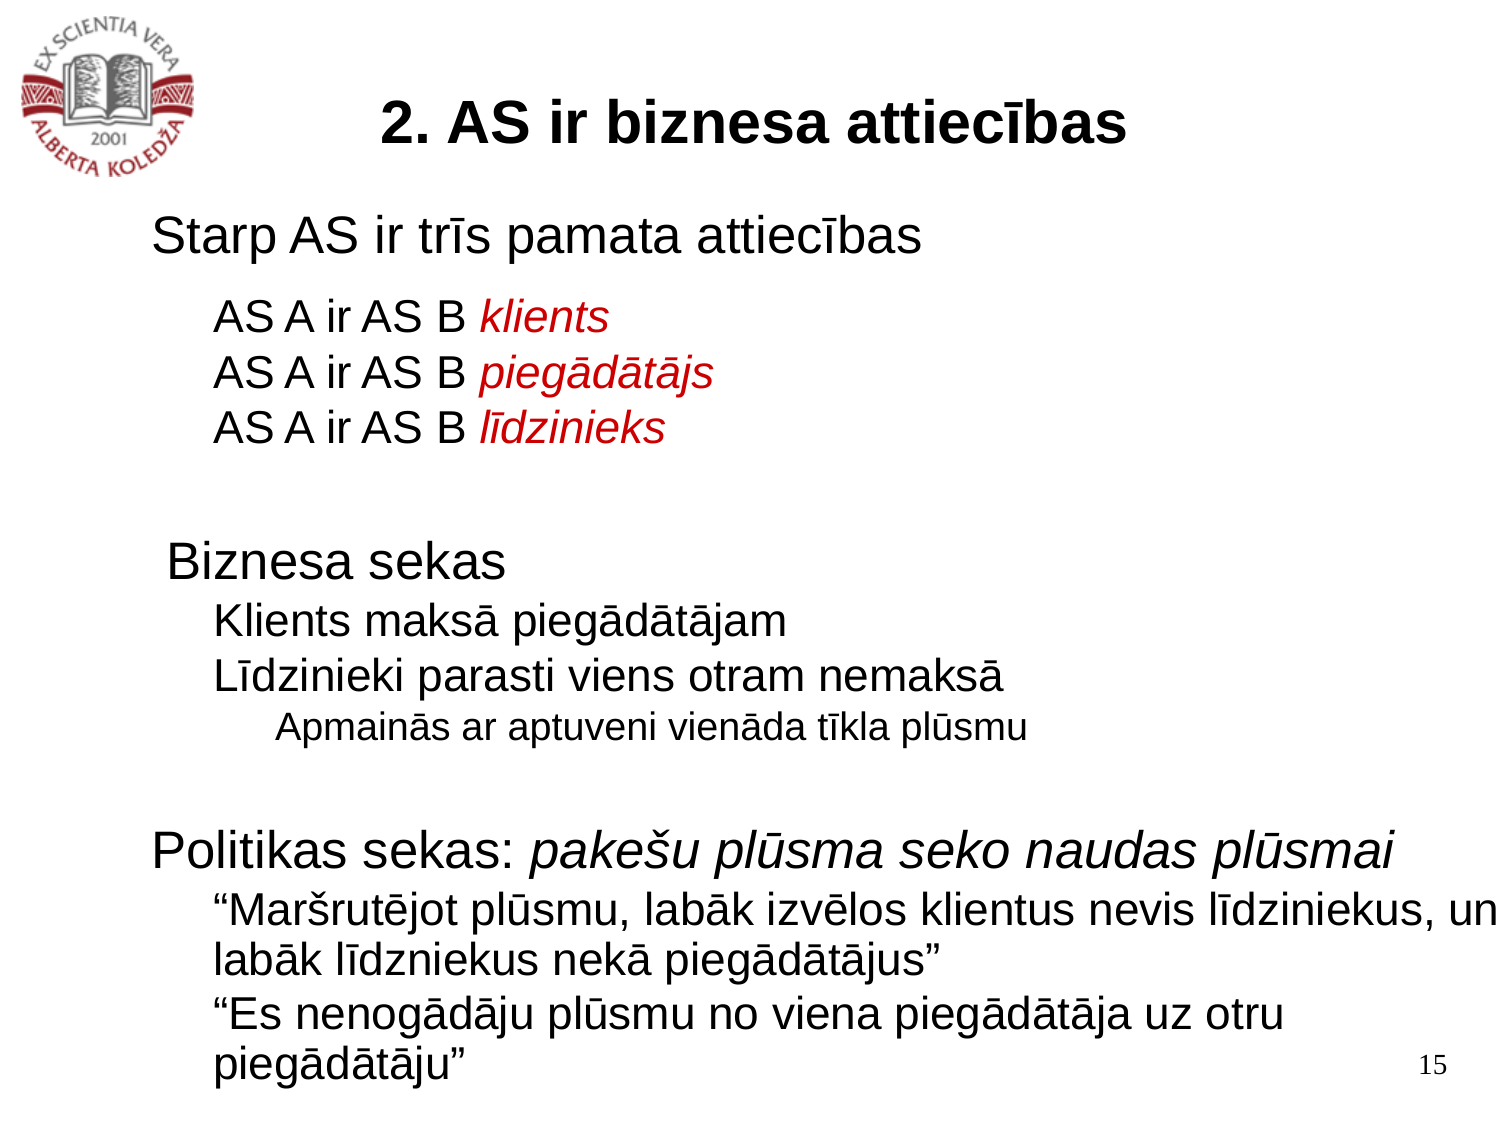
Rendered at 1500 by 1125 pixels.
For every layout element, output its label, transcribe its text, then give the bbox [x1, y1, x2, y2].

list Starp AS ir trīs pamata attiecības AS A ir AS B klients AS A ir AS B piegādātājs AS A ir AS B līdzinieks Biznesa sekas Klients maksā piegādātājam Līdzinieki parasti viens otram nemaksā Apmainās ar aptuveni vienāda tīkla plūsmu Politikas sekas: pakešu plūsma seko naudas plūsmai “Maršrutējot plūsmu, labāk izvēlos klientus nevis līdziniekus, un labāk līdzniekus nekā piegādātājus” “Es nenogādāju plūsmu no viena piegādātāja uz otru piegādātāju” [74, 200, 1500, 1101]
title 2. AS ir biznesa attiecības [49, 62, 1438, 175]
picture [21, 16, 194, 177]
